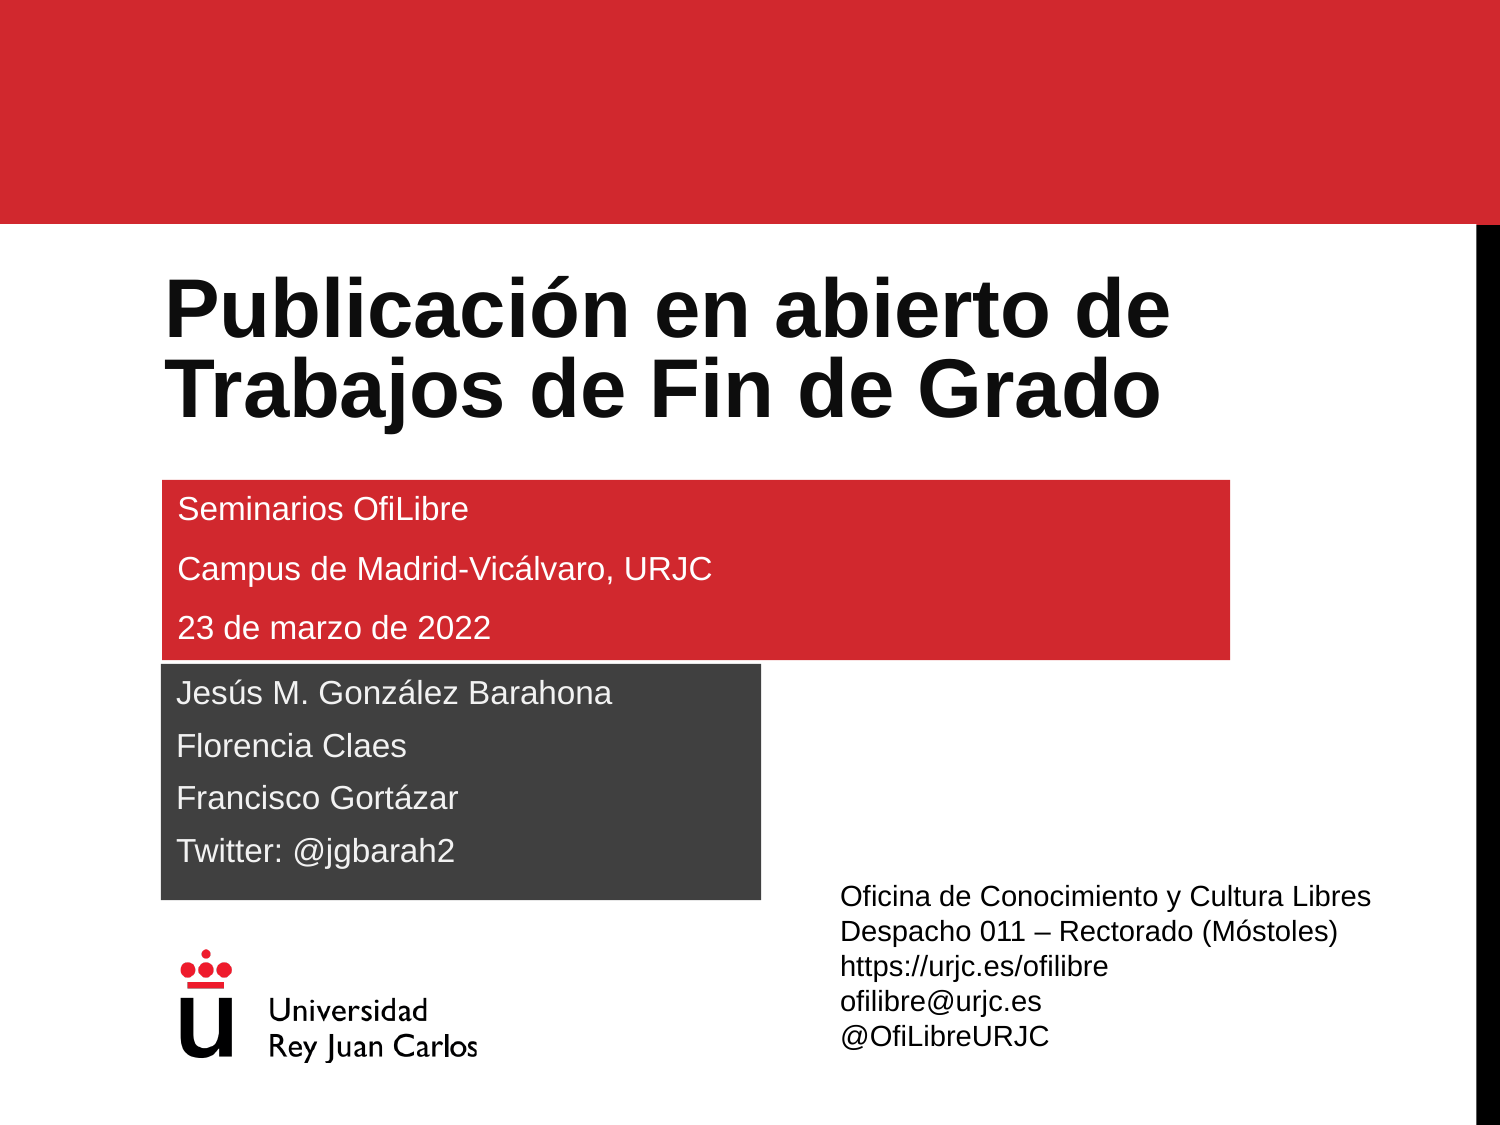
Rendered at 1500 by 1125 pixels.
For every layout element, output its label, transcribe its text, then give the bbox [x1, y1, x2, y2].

text_box Oficina de Conocimiento y Cultura Libres Despacho 011 – Rectorado (Móstoles) https://urjc.es/ofilibre ofilibre@urjc.es @OfiLibreURJC [825, 870, 1446, 1065]
picture [180, 949, 477, 1063]
text_box Jesús M. González Barahona Florencia Claes Francisco Gortázar Twitter: @jgbarah2 [160, 663, 762, 901]
text_box Publicación en abierto de Trabajos de Fin de Grado [149, 179, 1382, 521]
text_box Seminarios OfiLibre Campus de Madrid-Vicálvaro, URJC 23 de marzo de 2022 [162, 479, 1231, 661]
text_box [0, 0, 1500, 224]
